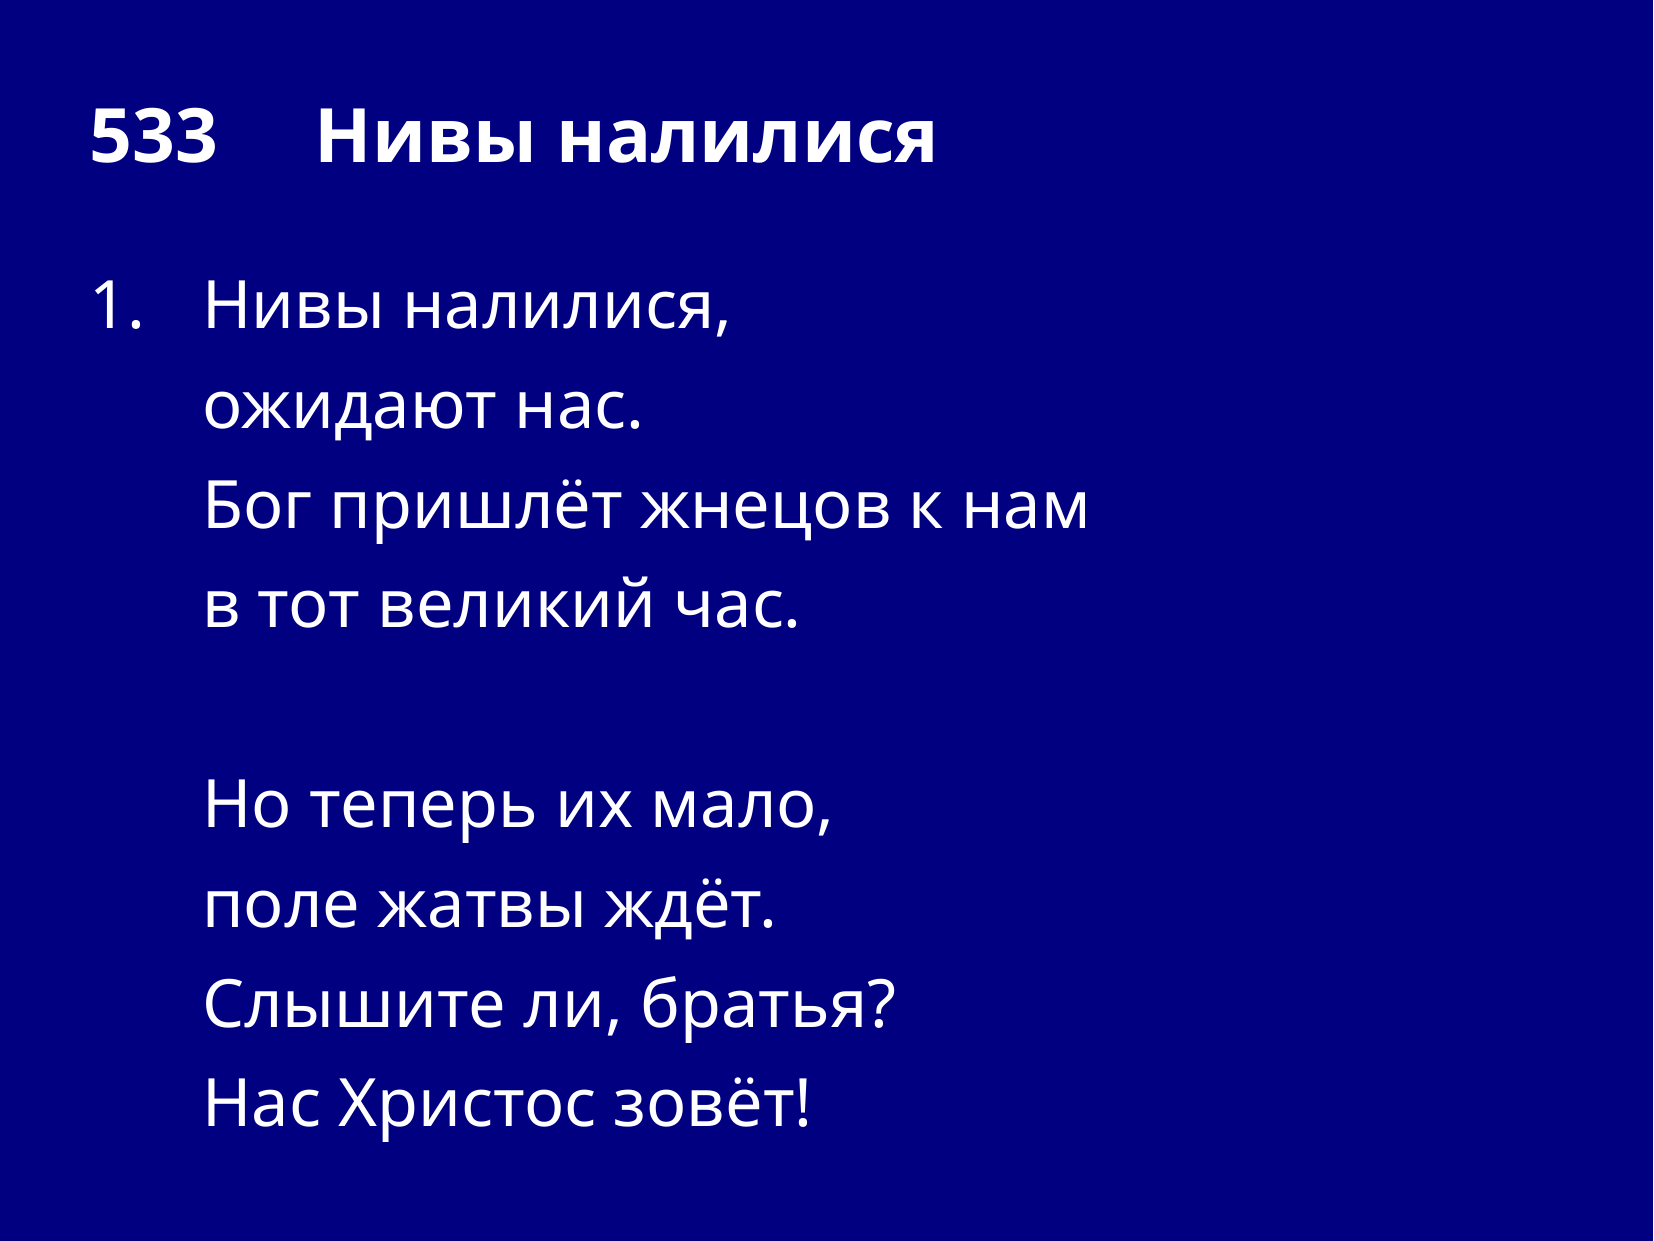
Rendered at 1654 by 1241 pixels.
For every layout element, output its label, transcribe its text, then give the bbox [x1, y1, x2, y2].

text_box 533 Нивы налилися [75, 75, 1576, 188]
text_box 1. Нивы налилися, ожидают нас. Бог пришлёт жнецов к нам в тот великий час. Но теперь их мало, поле жатвы ждёт. Слышите ли, братья? Нас Христос зовёт! [75, 188, 1576, 1163]
